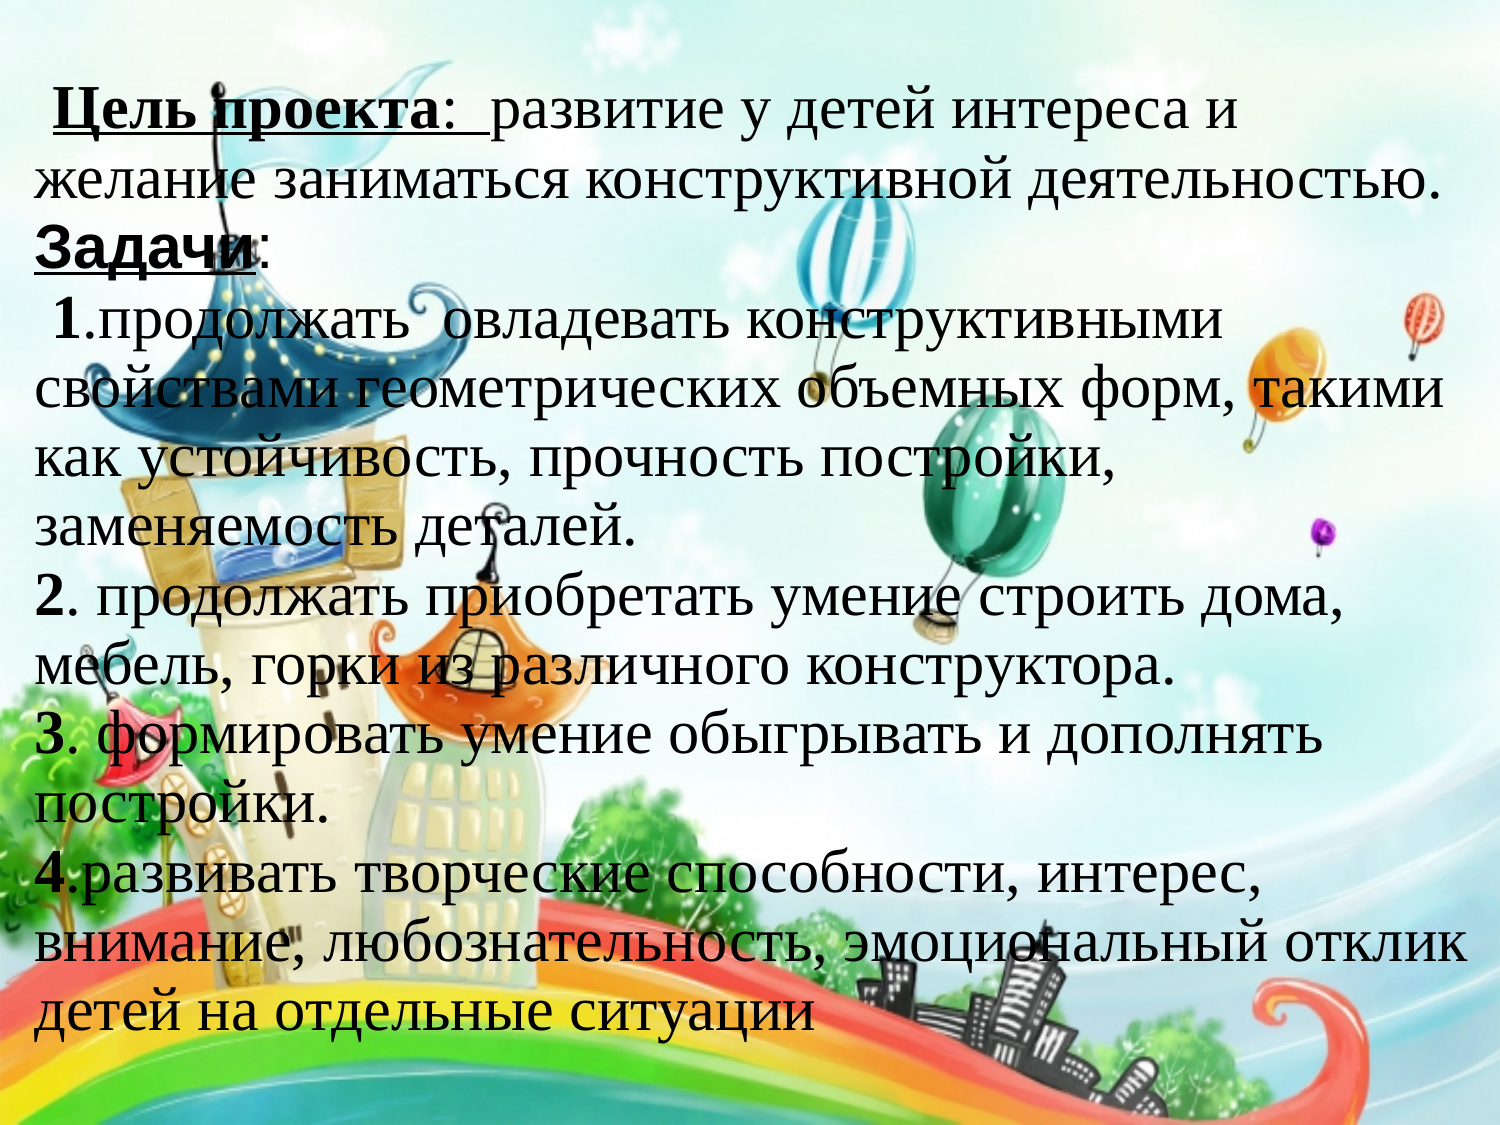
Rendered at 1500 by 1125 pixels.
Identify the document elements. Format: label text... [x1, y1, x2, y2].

subtitle Цель проекта: развитие у детей интереса и желание заниматься конструктивной деятельностью. Задачи: 1.продолжать овладевать конструктивными свойствами геометрических объемных форм, такими как устойчивость, прочность постройки, заменяемость деталей. 2. продолжать приобретать умение строить дома, мебель, горки из различного конструктора. 3. формировать умение обыгрывать и дополнять постройки. 4.развивать творческие способности, интерес, внимание, любознательность, эмоциональный отклик детей на отдельные ситуации [34, 25, 1478, 1087]
picture [0, 0, 1500, 1125]
